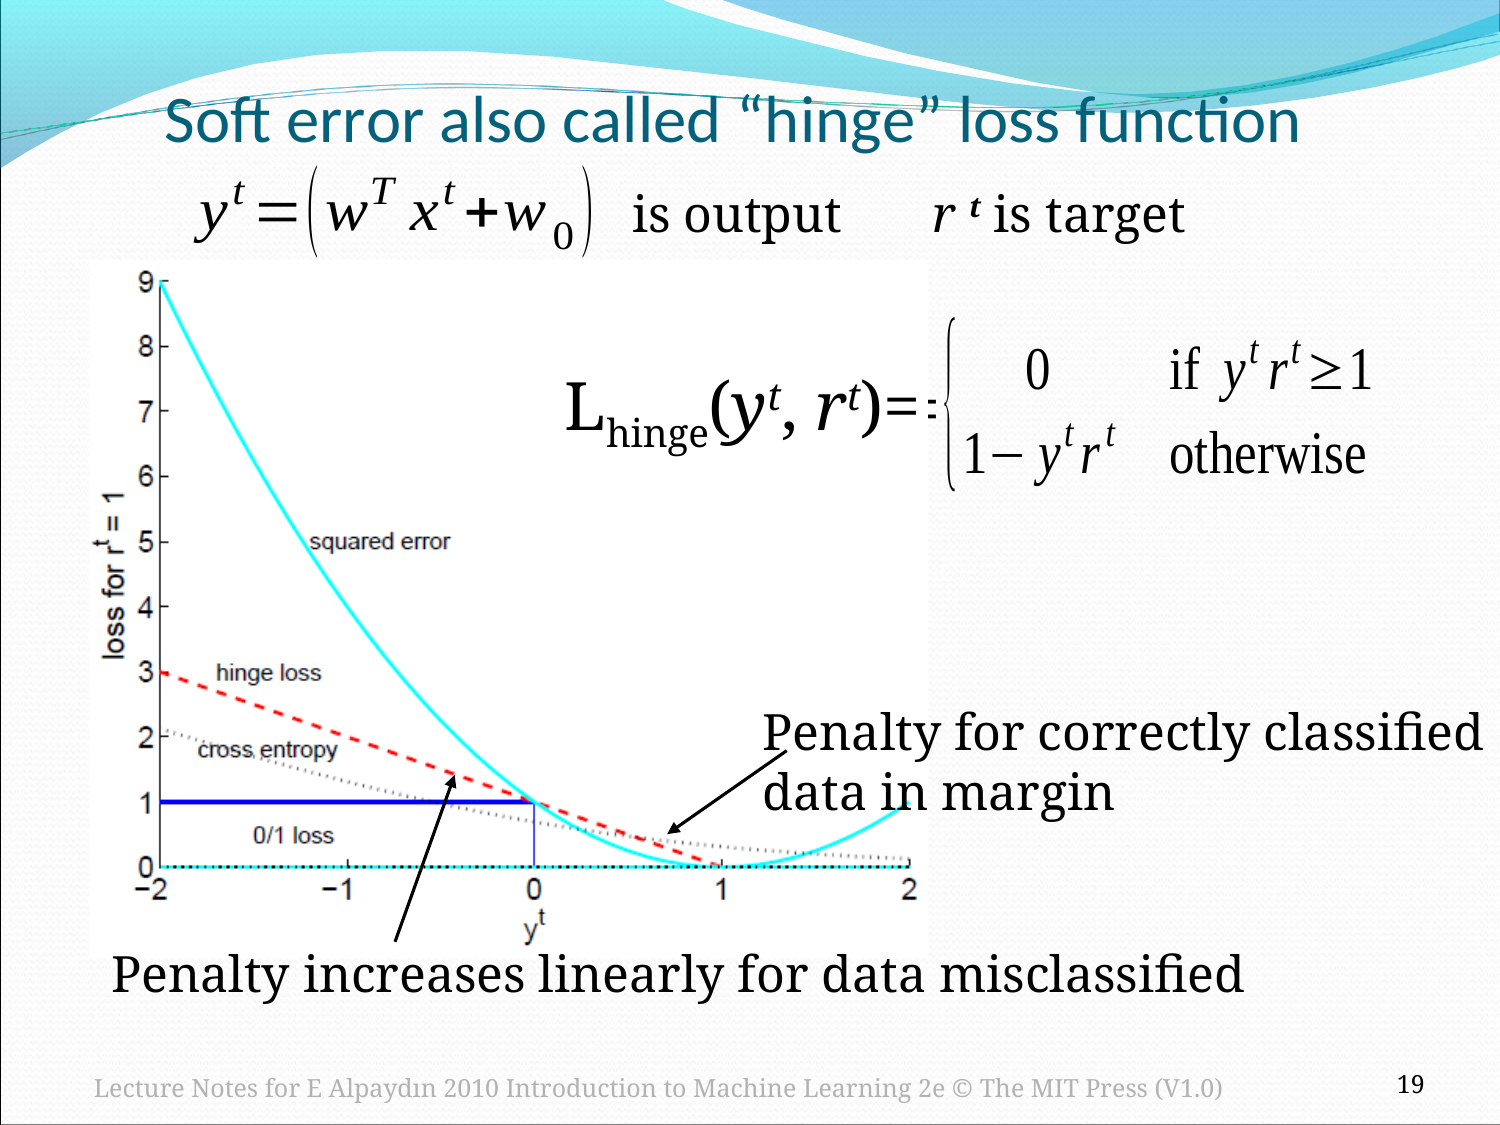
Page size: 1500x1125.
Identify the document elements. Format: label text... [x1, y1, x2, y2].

title Soft error also called “hinge” loss function [164, 0, 1401, 156]
text_box is output r t is target [617, 174, 1202, 251]
text_box Lecture Notes for E Alpaydın 2010 Introduction to Machine Learning 2e © The MIT Press (V1.0) [93, 1042, 1254, 1103]
text_box [928, 314, 1398, 495]
text_box Penalty increases linearly for data misclassified [96, 934, 1261, 1010]
text_box <number> [1299, 1042, 1426, 1103]
picture [0, 0, 1500, 1125]
chart [175, 162, 616, 261]
text_box Lhinge(yt, rt)= [549, 355, 982, 463]
text_box Penalty for correctly classified data in margin [747, 692, 1500, 828]
